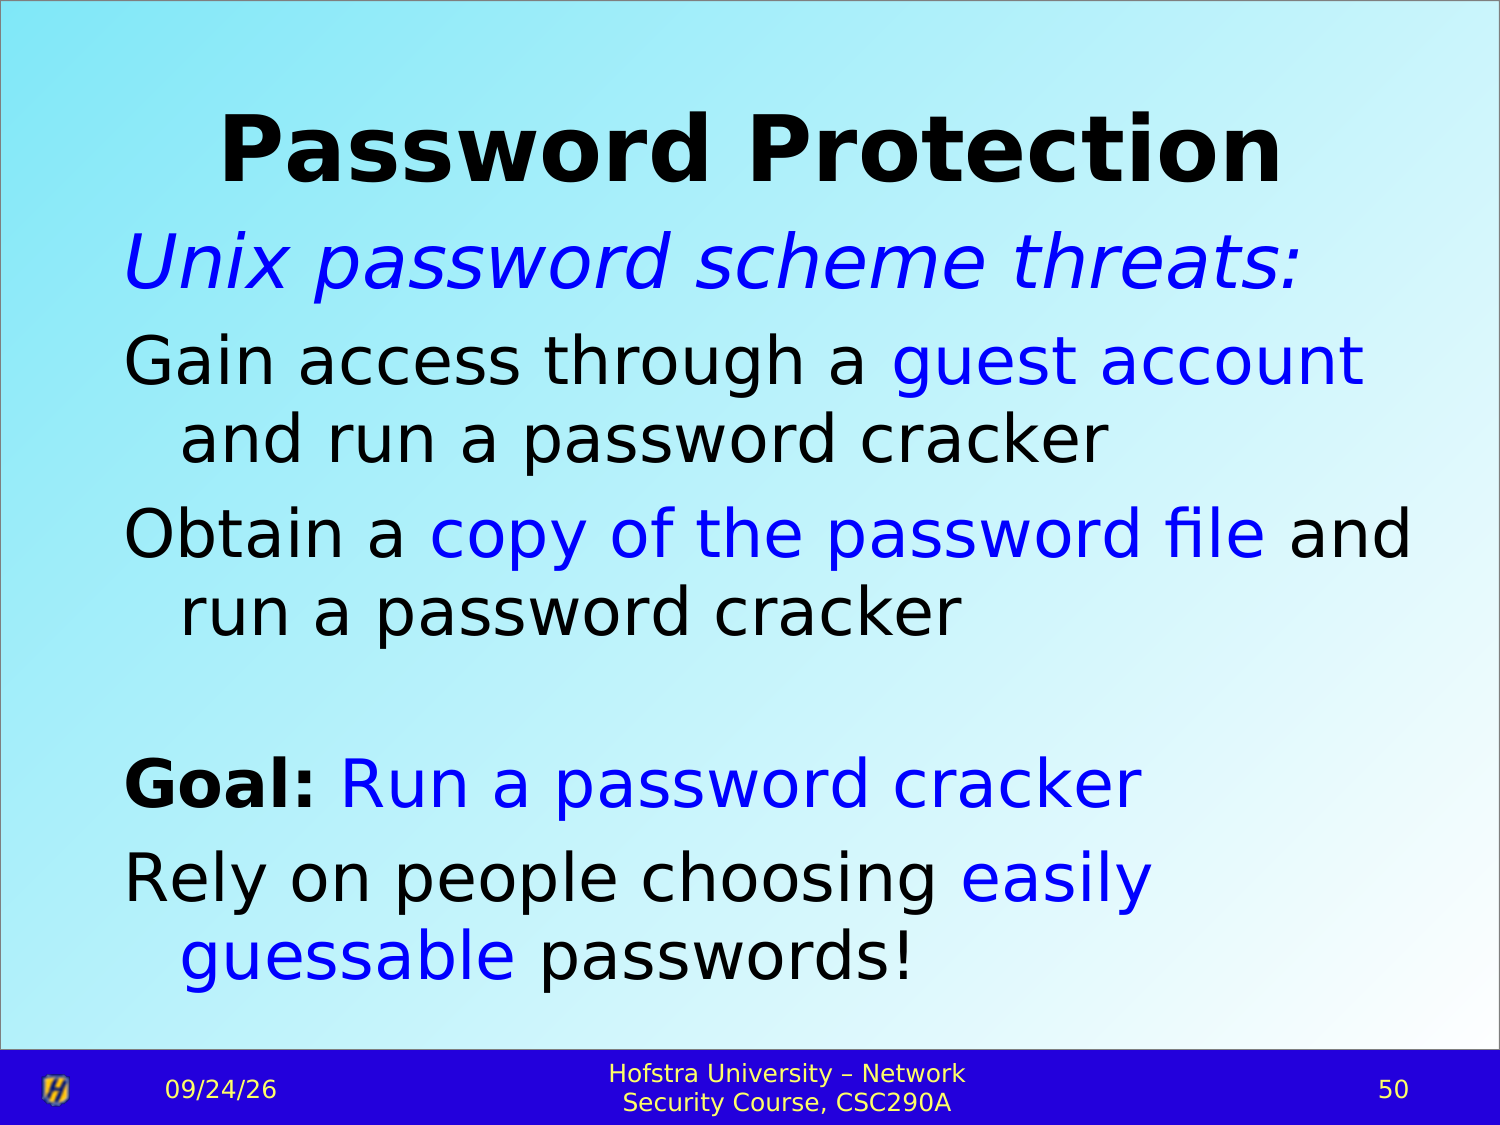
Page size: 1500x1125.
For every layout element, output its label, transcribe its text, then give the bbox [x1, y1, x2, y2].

picture [37, 1072, 76, 1110]
list Unix password scheme threats: Gain access through a guest account and run a password cracker Obtain a copy of the password file and run a password cracker Goal: Run a password cracker Rely on people choosing easily guessable passwords! [108, 211, 1431, 1125]
title Password Protection [112, 84, 1391, 211]
